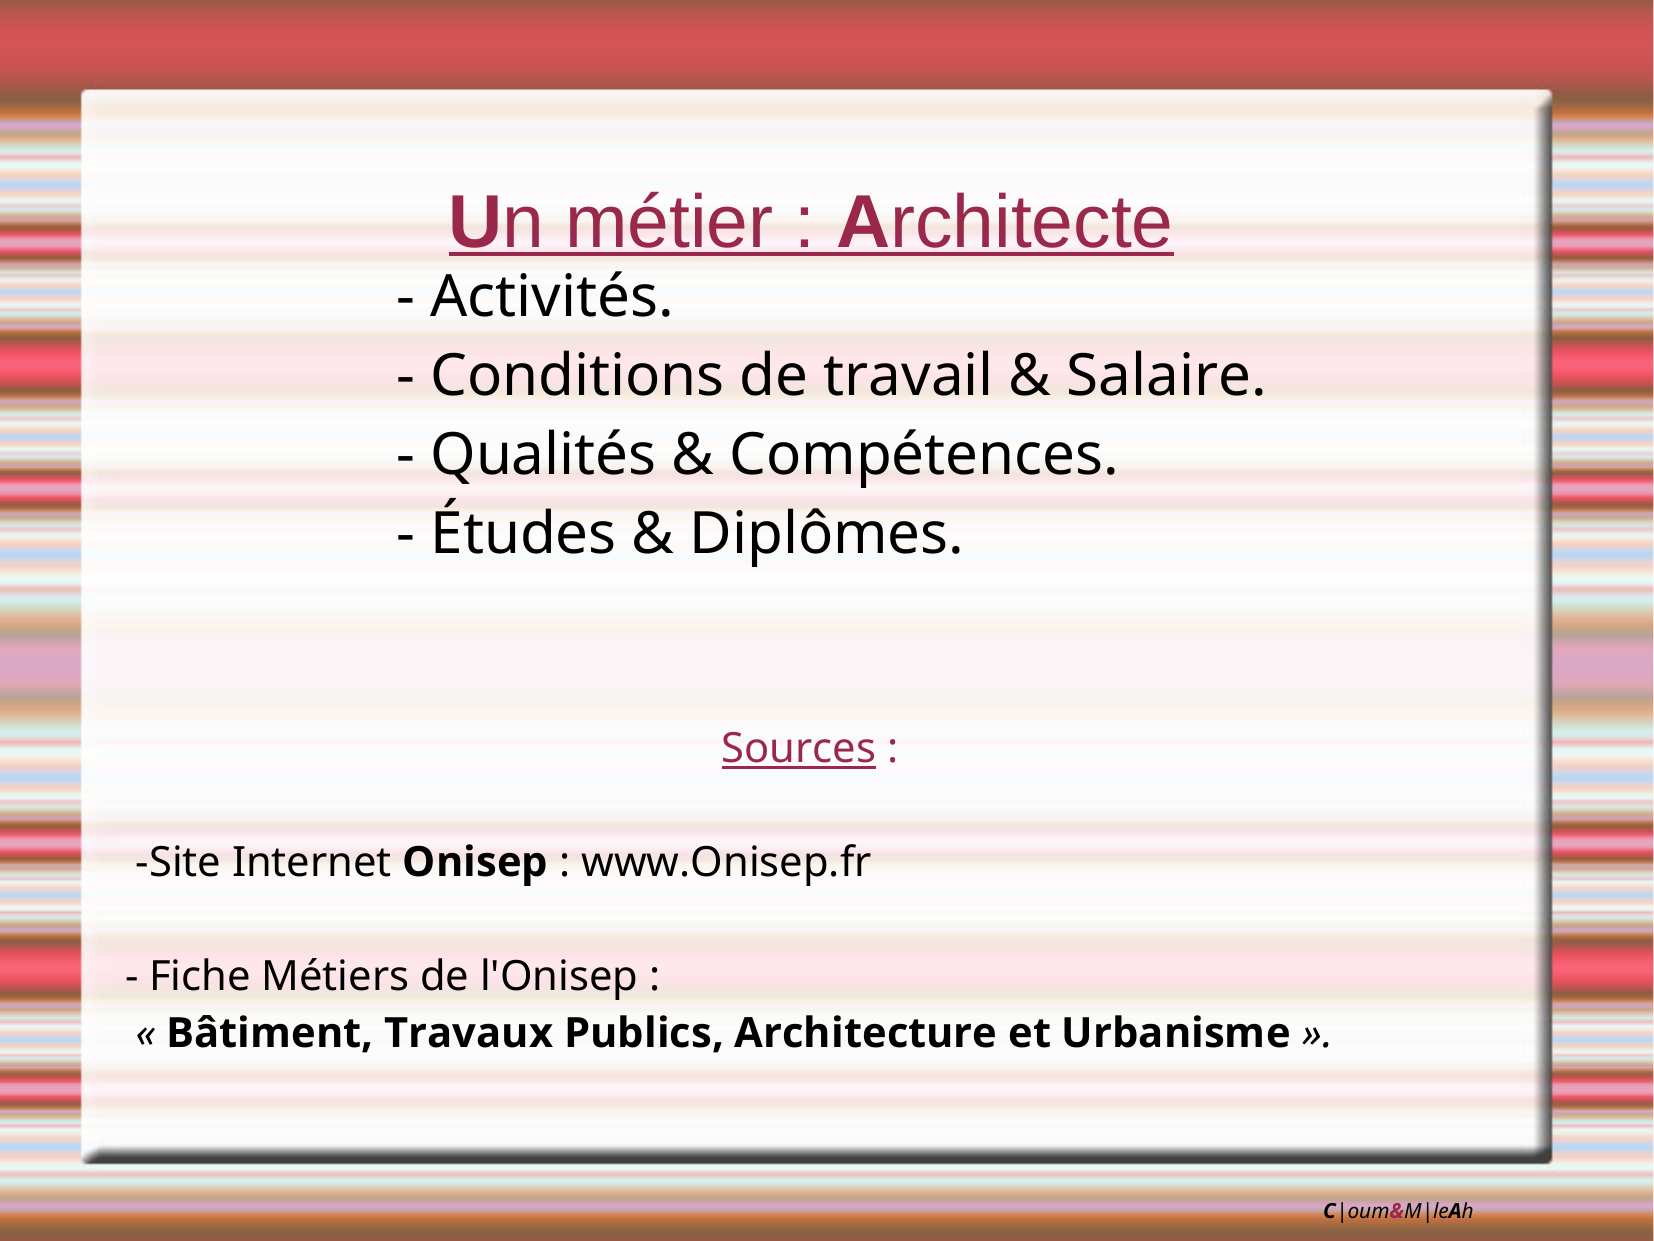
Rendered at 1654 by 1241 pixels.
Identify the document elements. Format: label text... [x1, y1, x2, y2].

title Un métier : Architecte [88, 117, 1534, 325]
subtitle - Activités. - Conditions de travail & Salaire. - Qualités & Compétences. - Études & Diplômes. Sources : -Site Internet Onisep : www.Onisep.fr - Fiche Métiers de l'Onisep : « Bâtiment, Travaux Publics, Architecture et Urbanisme ». C|oum&M|leAh [124, 165, 1506, 1241]
picture [0, 0, 1654, 1241]
